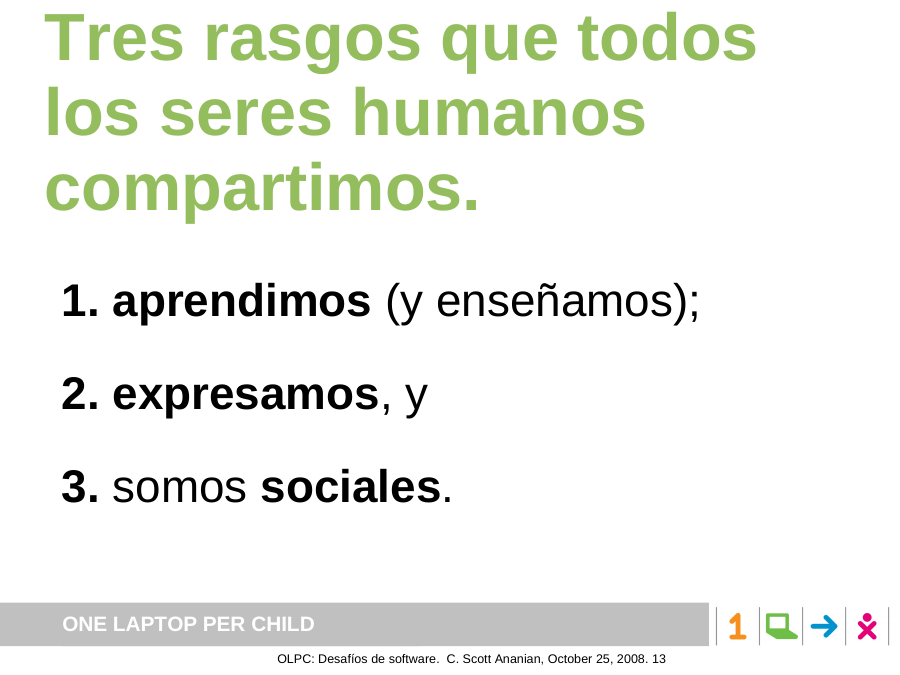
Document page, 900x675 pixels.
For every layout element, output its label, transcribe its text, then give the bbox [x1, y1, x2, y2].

list 1. aprendimos (y enseñamos); 2. expresamos, y 3. somos sociales. [44, 262, 855, 596]
picture [709, 598, 898, 655]
title Tres rasgos que todos los seres humanos compartimos. [44, 0, 855, 225]
